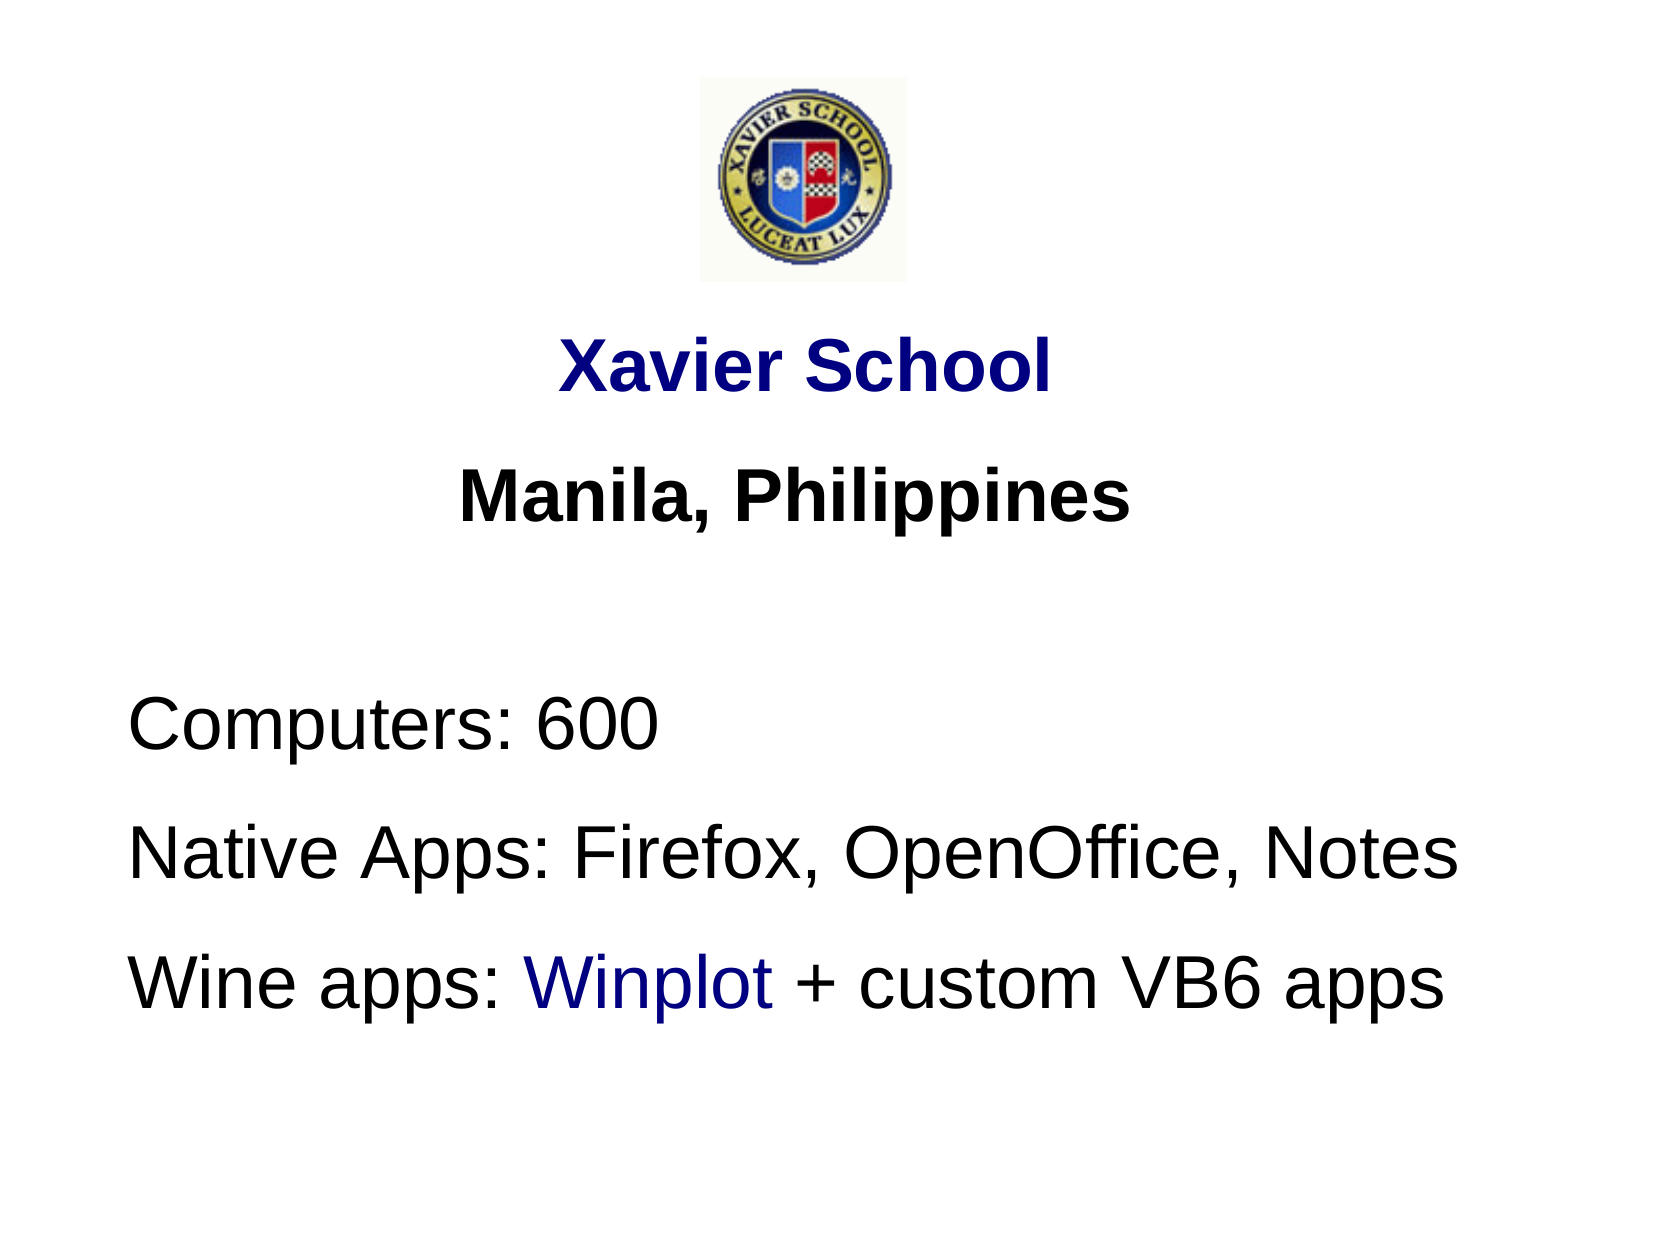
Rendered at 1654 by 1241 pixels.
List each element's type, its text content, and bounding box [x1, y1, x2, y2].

text_box Xavier School Manila, Philippines [149, 317, 1463, 526]
text_box Computers: 600 Native Apps: Firefox, OpenOffice, Notes Wine apps: Winplot + custom VB6 apps [112, 675, 1501, 1051]
picture [700, 77, 907, 282]
